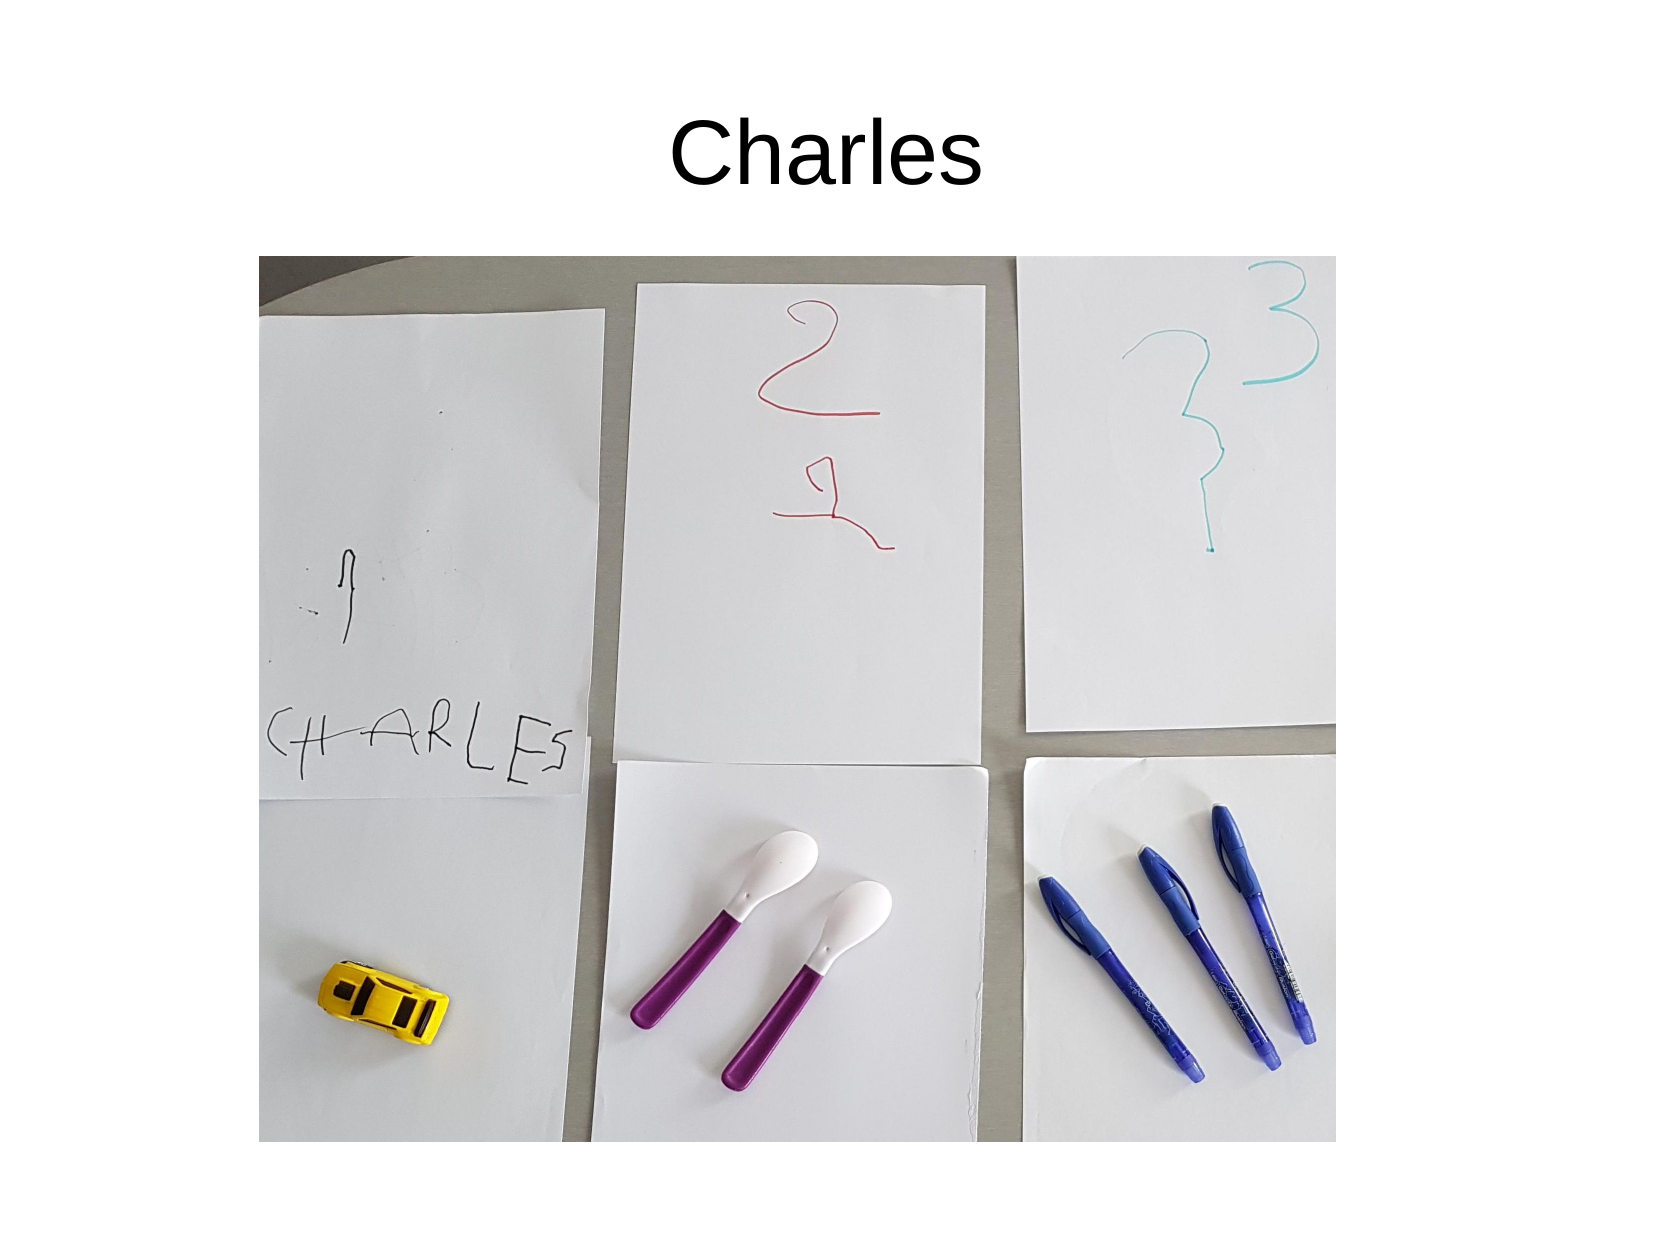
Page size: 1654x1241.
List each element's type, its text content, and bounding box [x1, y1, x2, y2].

title Charles [82, 49, 1571, 257]
picture [259, 256, 1336, 1142]
